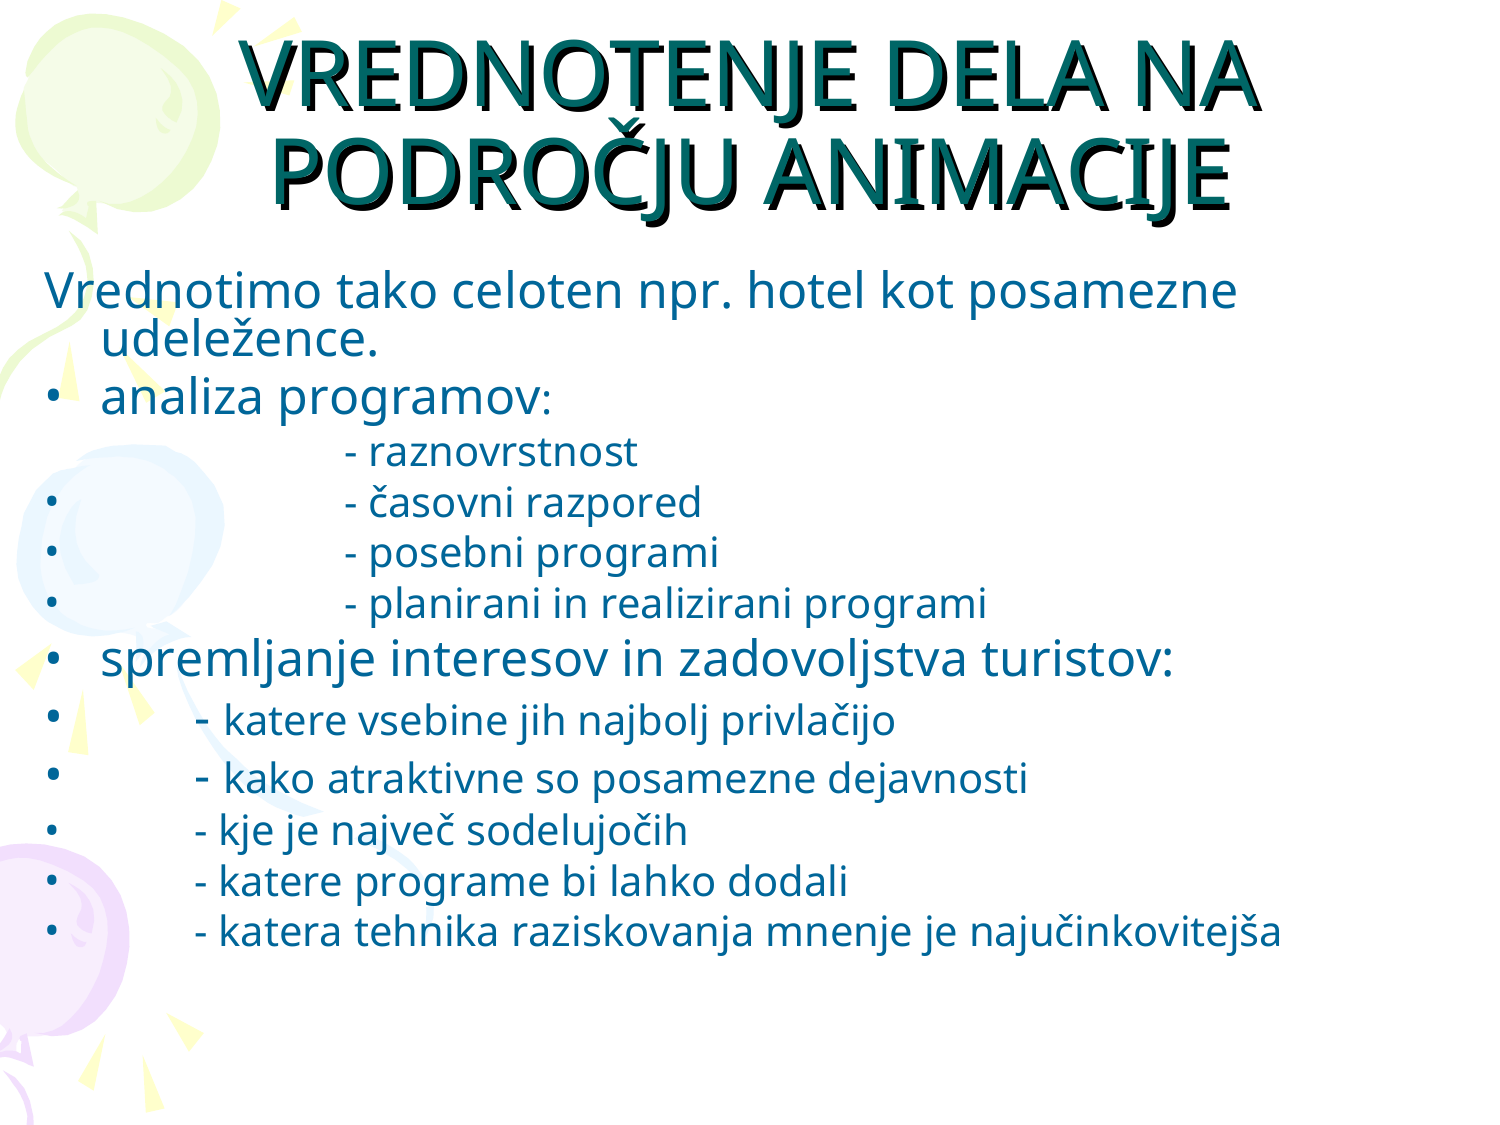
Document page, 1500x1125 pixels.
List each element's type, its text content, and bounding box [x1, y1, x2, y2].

list Vrednotimo tako celoten npr. hotel kot posamezne udeležence. analiza programov: - raznovrstnost - časovni razpored - posebni programi - planirani in realizirani programi spremljanje interesov in zadovoljstva turistov: - katere vsebine jih najbolj privlačijo - kako atraktivne so posamezne dejavnosti - kje je največ sodelujočih - katere programe bi lahko dodali - katera tehnika raziskovanja mnenje je najučinkovitejša [29, 262, 1426, 994]
title VREDNOTENJE DELA NA PODROČJU ANIMACIJE [72, 16, 1426, 233]
